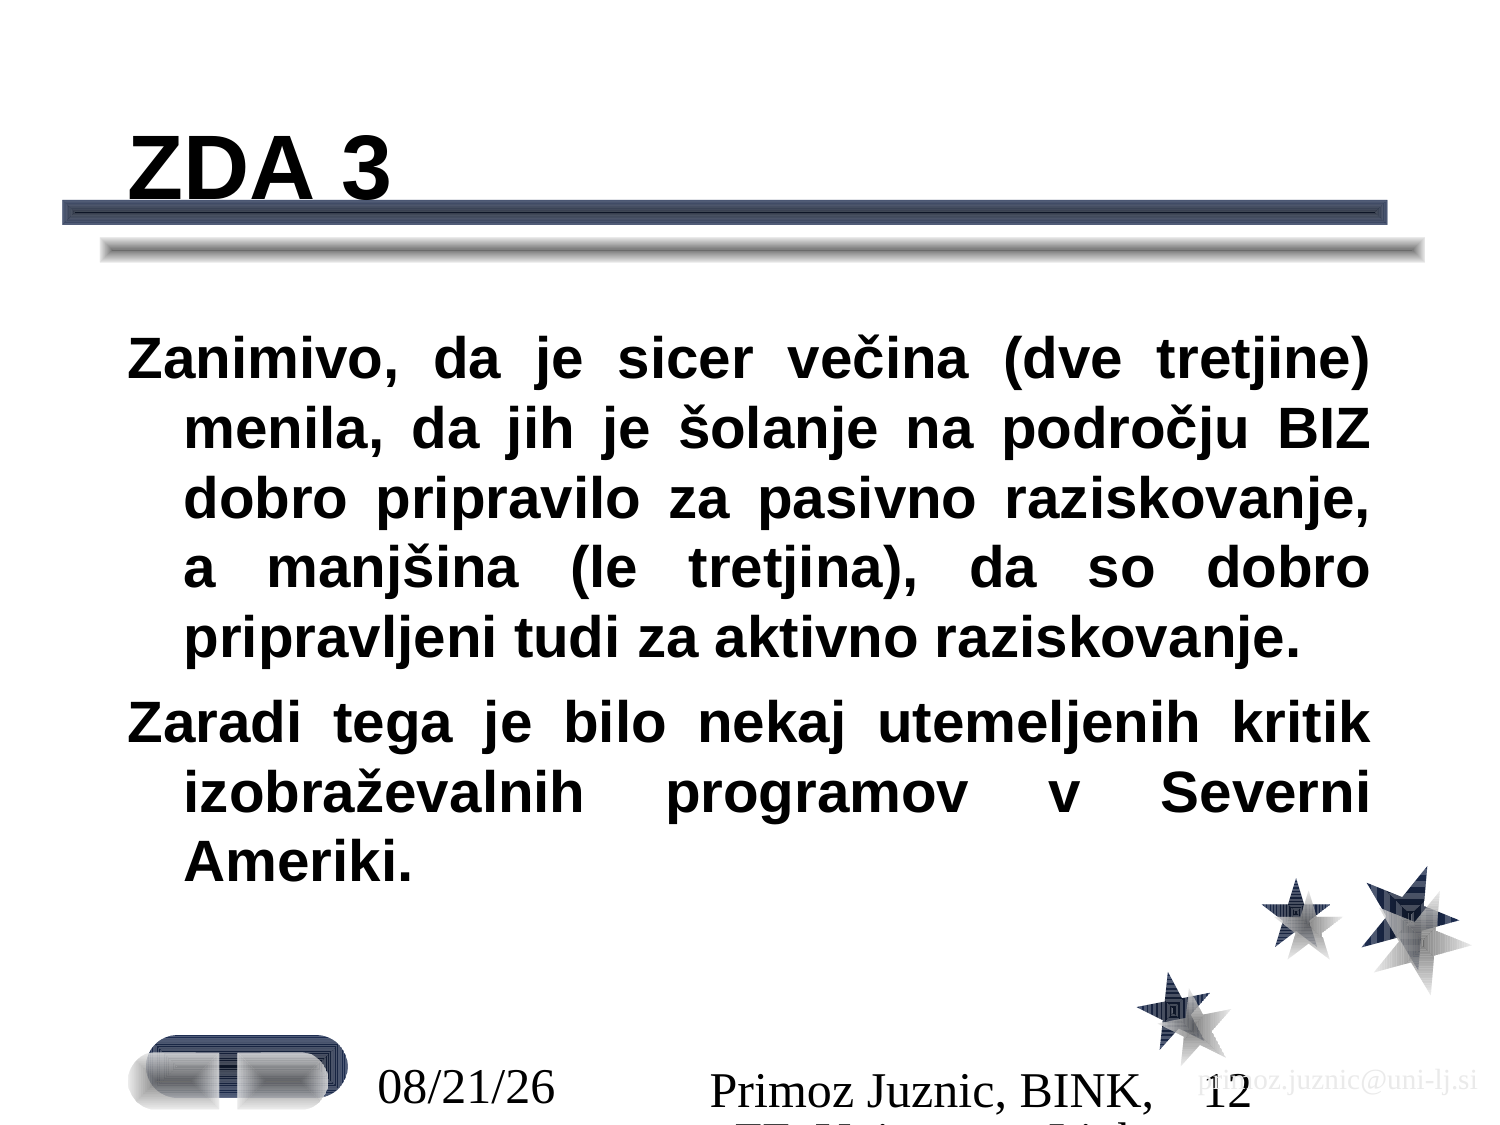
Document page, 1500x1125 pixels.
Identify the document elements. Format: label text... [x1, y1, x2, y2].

list Zanimivo, da je sicer večina (dve tretjine) menila, da jih je šolanje na področju BIZ dobro pripravilo za pasivno raziskovanje, a manjšina (le tretjina), da so dobro pripravljeni tudi za aktivno raziskovanje. Zaradi tega je bilo nekaj utemeljenih kritik izobraževalnih programov v Severni Ameriki. [112, 312, 1388, 988]
title ZDA 3 [112, 37, 1388, 225]
